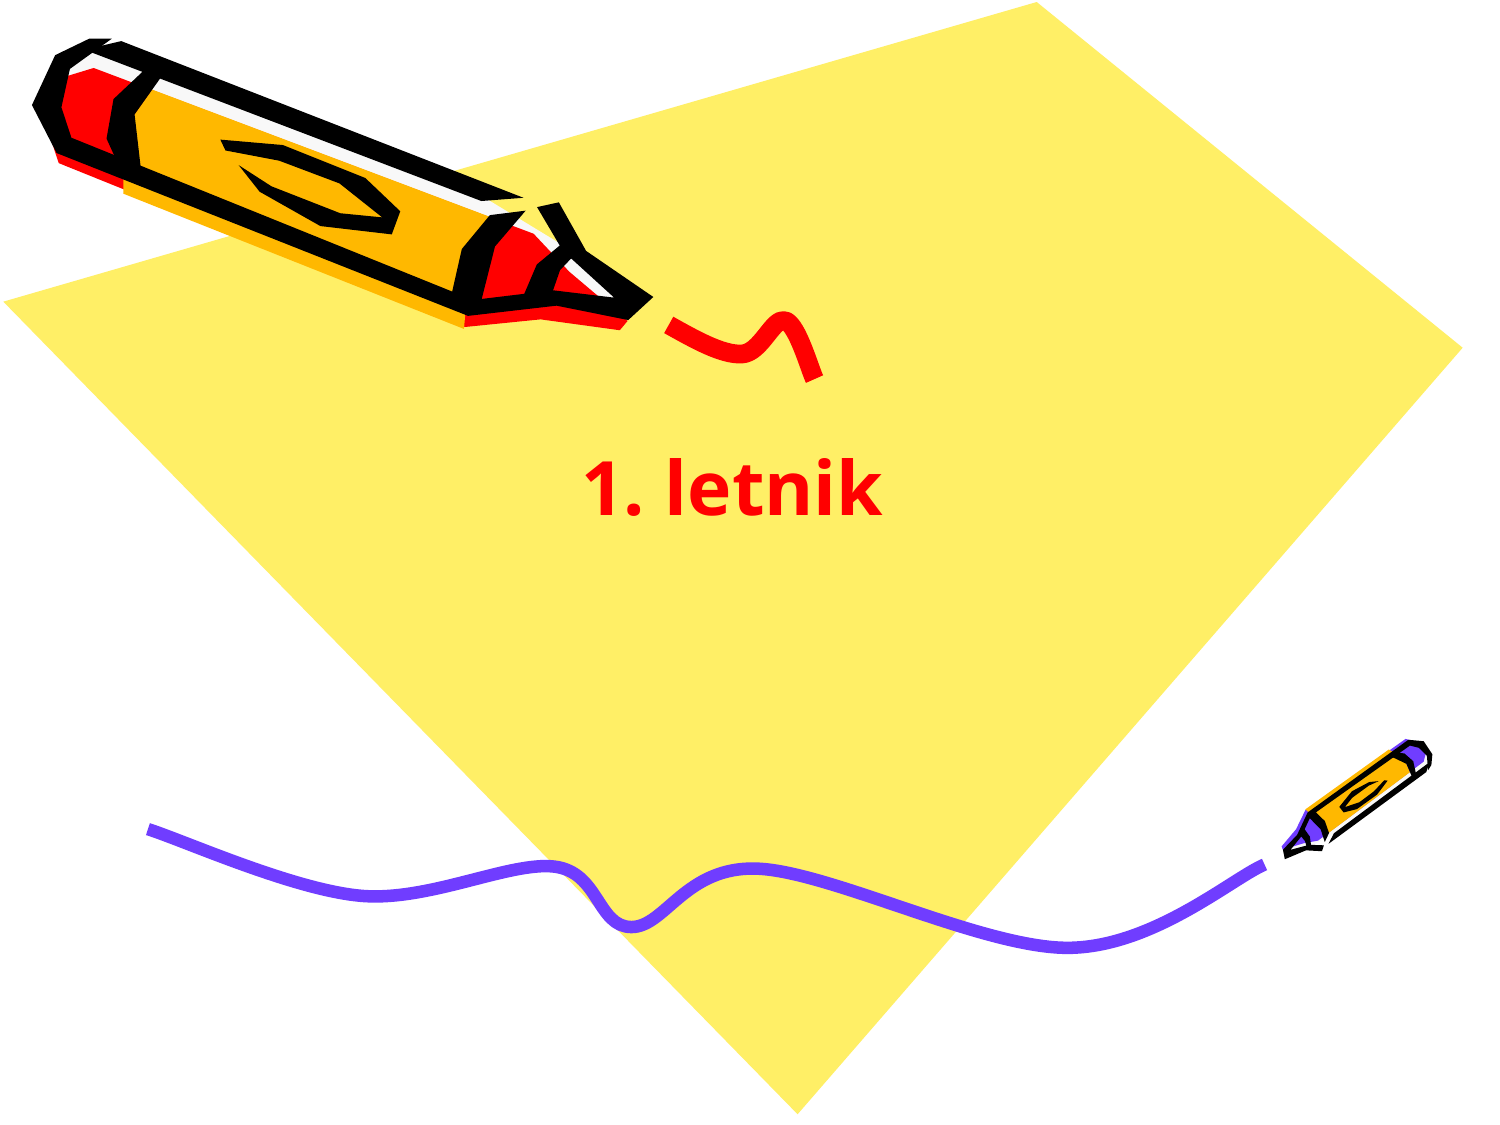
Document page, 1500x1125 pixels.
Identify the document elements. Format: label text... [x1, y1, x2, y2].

text_box 1. letnik [265, 432, 1199, 728]
